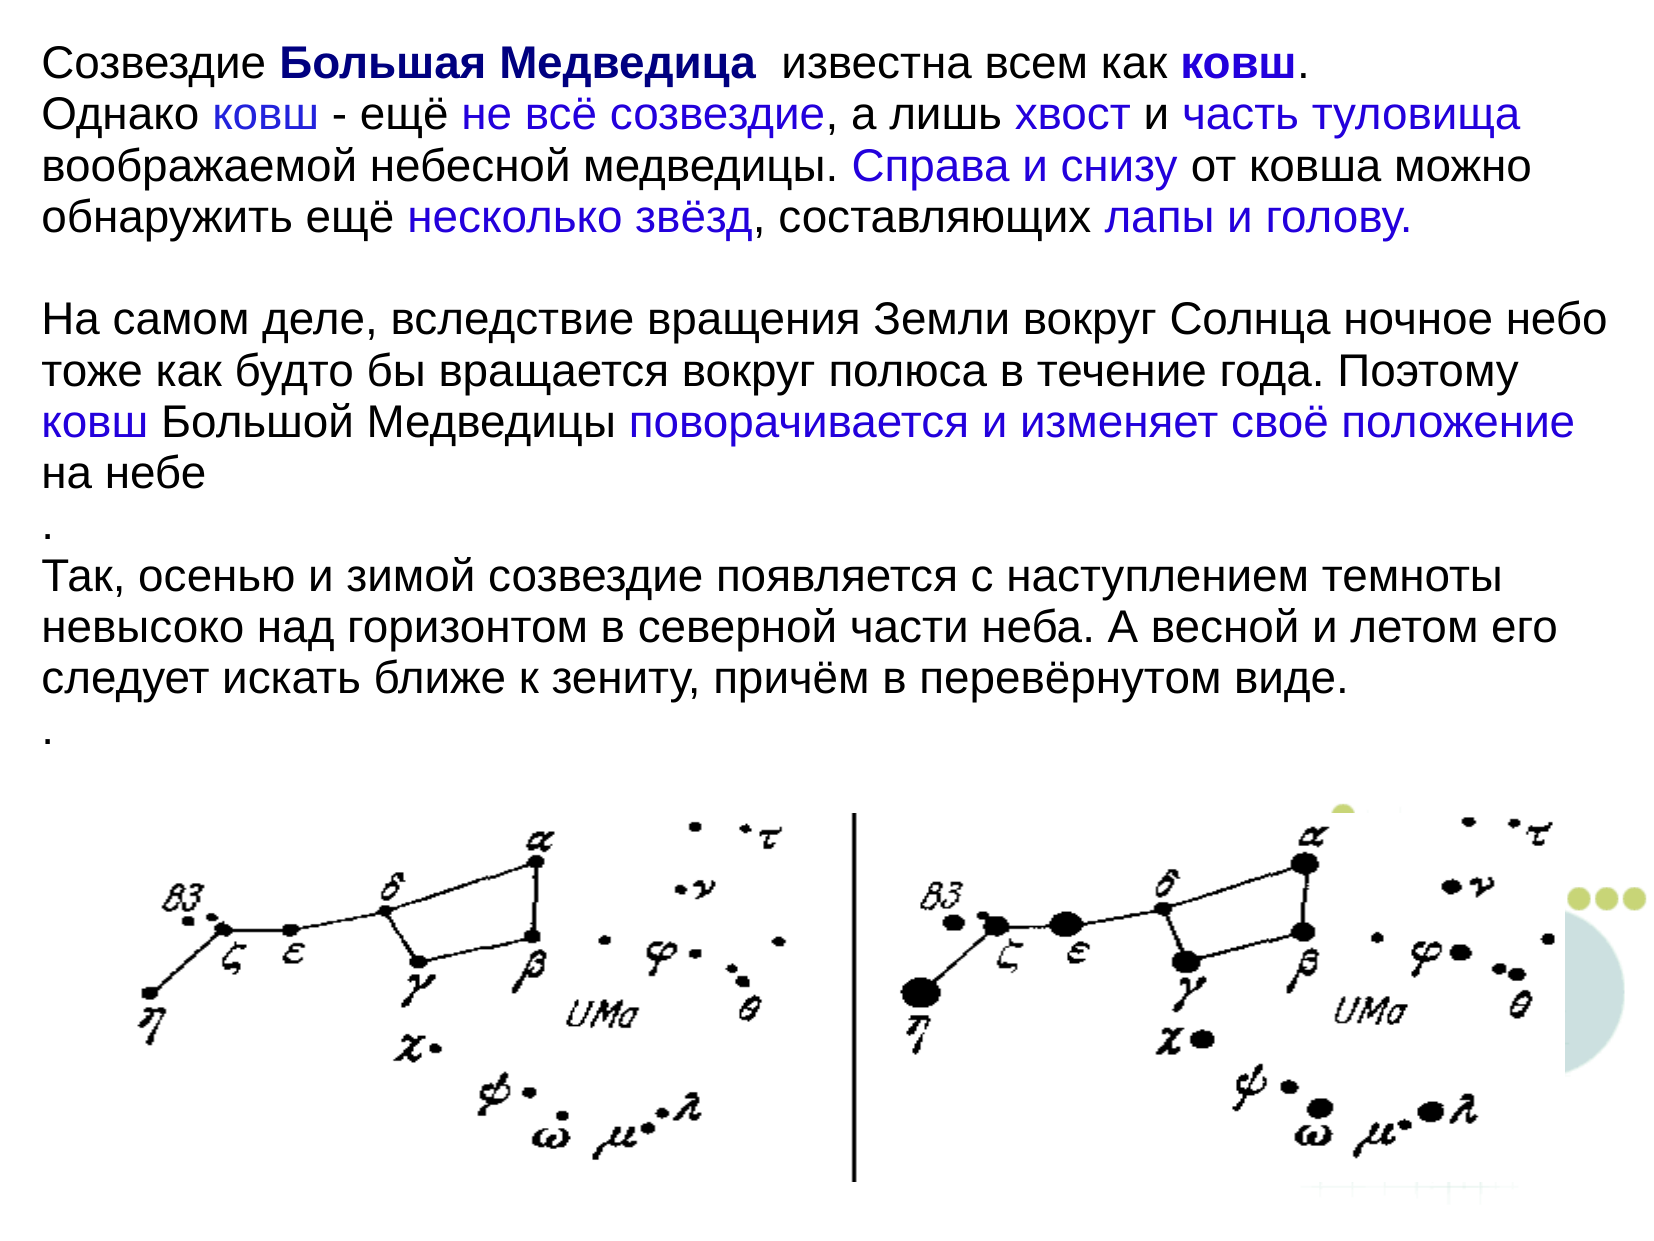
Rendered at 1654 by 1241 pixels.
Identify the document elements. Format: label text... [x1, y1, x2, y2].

text_box Созвездие Большая Медведица известна всем как ковш. Однако ковш - ещё не всё созвездие, а лишь хвост и часть туловища воображаемой небесной медведицы. Справа и снизу от ковша можно обнаружить ещё несколько звёзд, составляющих лапы и голову. На самом деле, вследствие вращения Земли вокруг Солнца ночное небо тоже как будто бы вращается вокруг полюса в течение года. Поэтому ковш Большой Медведицы поворачивается и изменяет своё положение на небе . Так, осенью и зимой созвездие появляется с наступлением темноты невысоко над горизонтом в северной части неба. А весной и летом его следует искать ближе к зениту, причём в перевёрнутом виде. . [26, 29, 1625, 1063]
picture [88, 792, 1654, 1211]
